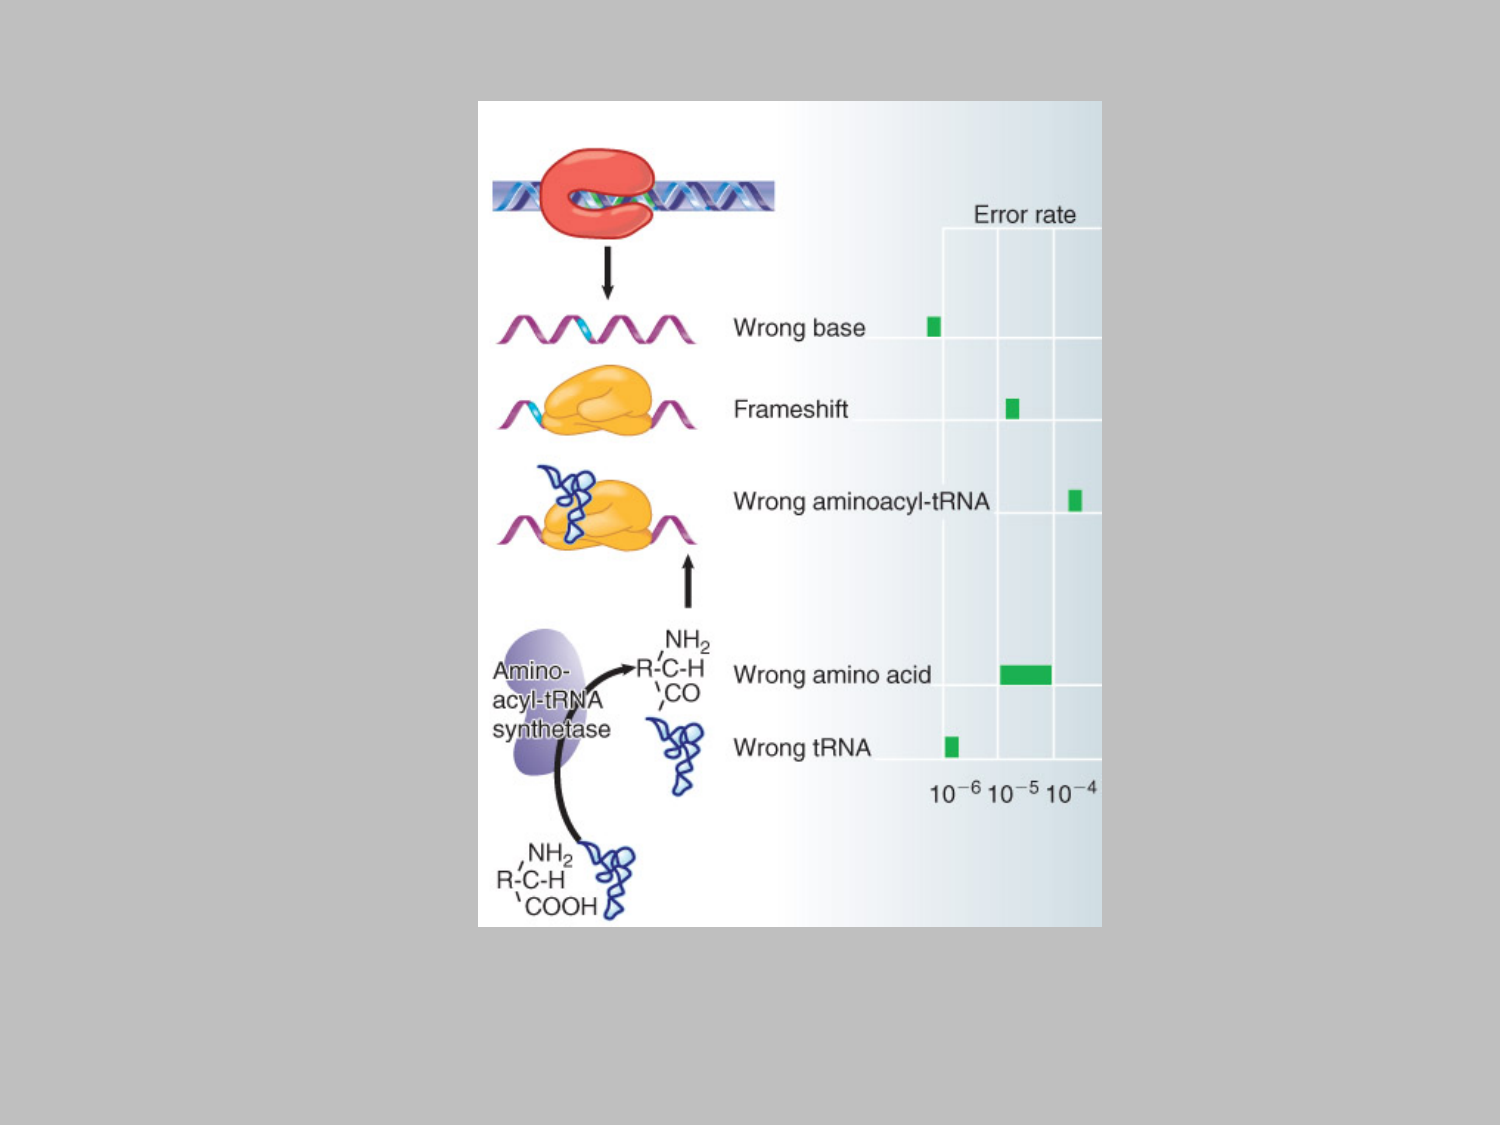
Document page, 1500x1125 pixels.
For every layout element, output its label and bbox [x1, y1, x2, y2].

picture [478, 101, 1102, 927]
